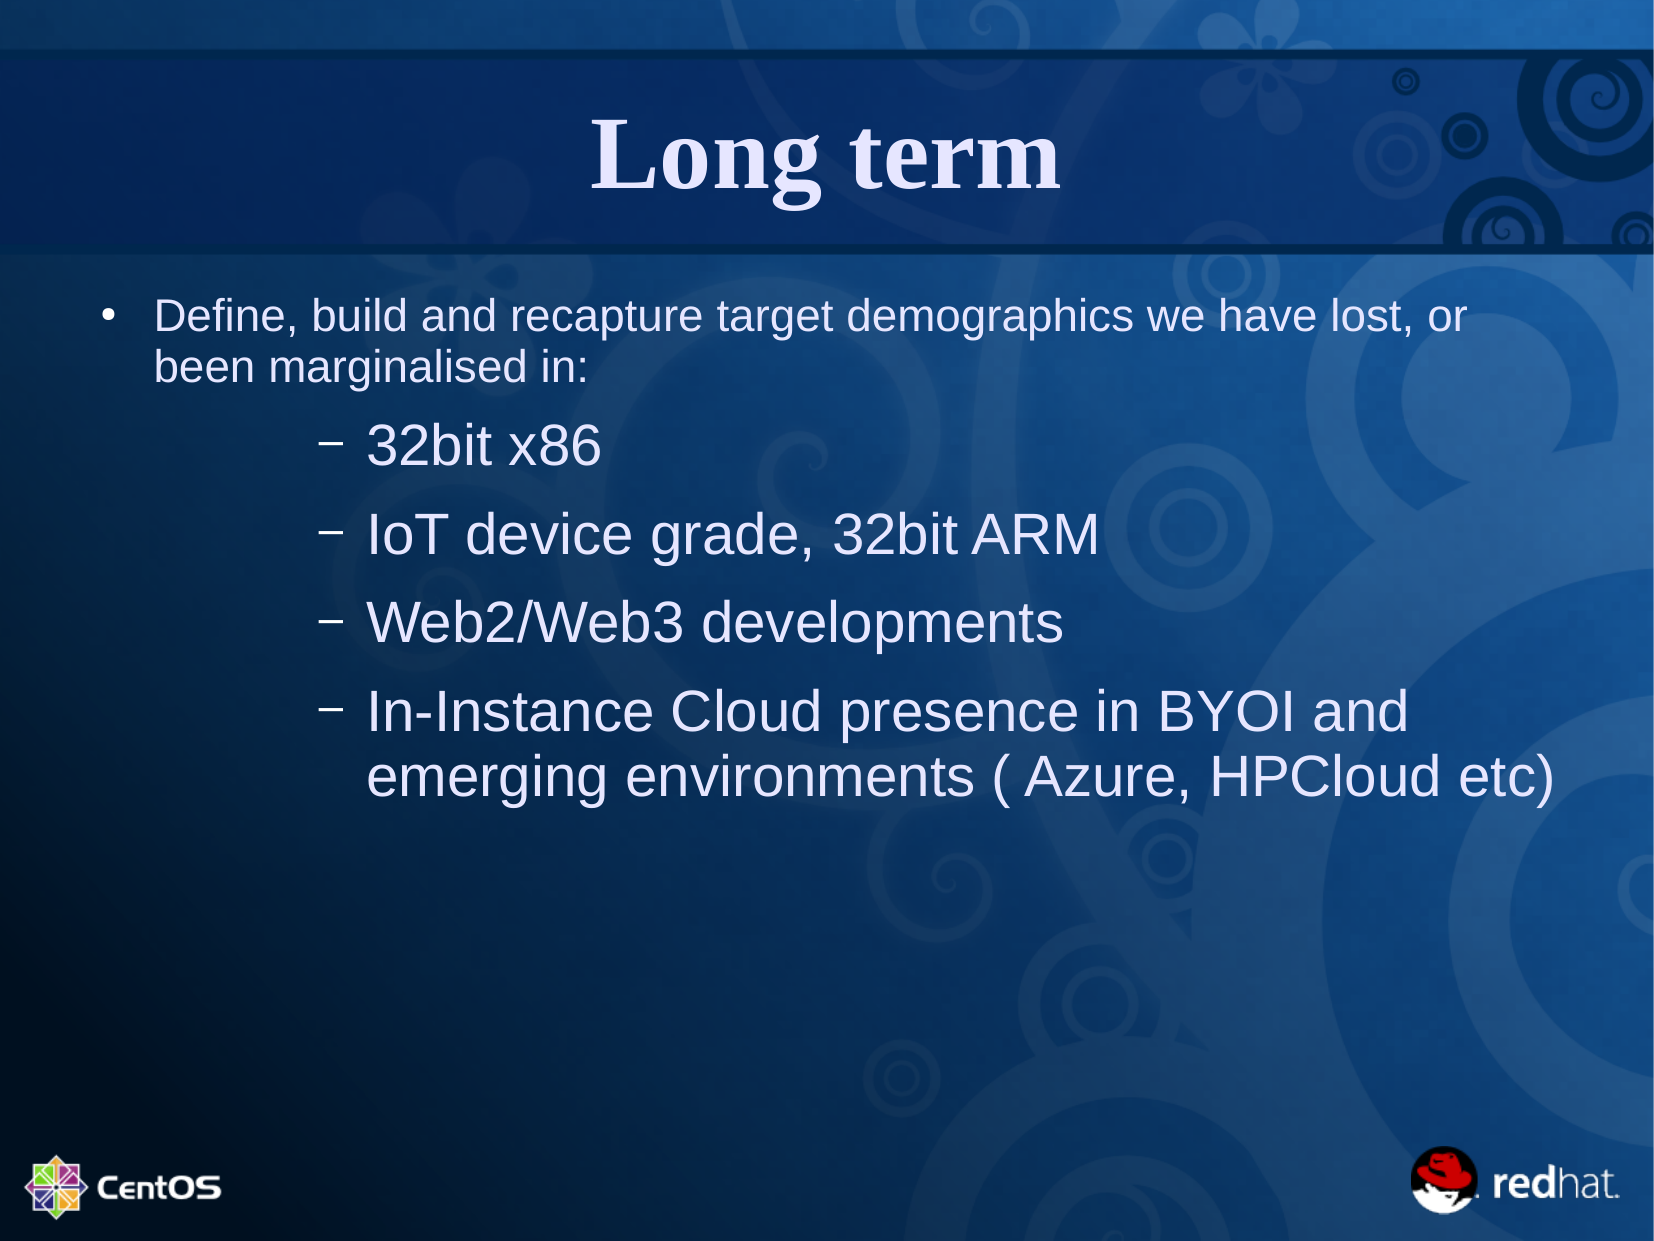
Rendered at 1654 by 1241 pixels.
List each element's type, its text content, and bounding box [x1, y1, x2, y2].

list Define, build and recapture target demographics we have lost, or been marginalised in: 32bit x86 IoT device grade, 32bit ARM Web2/Web3 developments In-Instance Cloud presence in BYOI and emerging environments ( Azure, HPCloud etc) [82, 290, 1571, 1010]
picture [0, 0, 1654, 1241]
title Long term [82, 49, 1571, 257]
